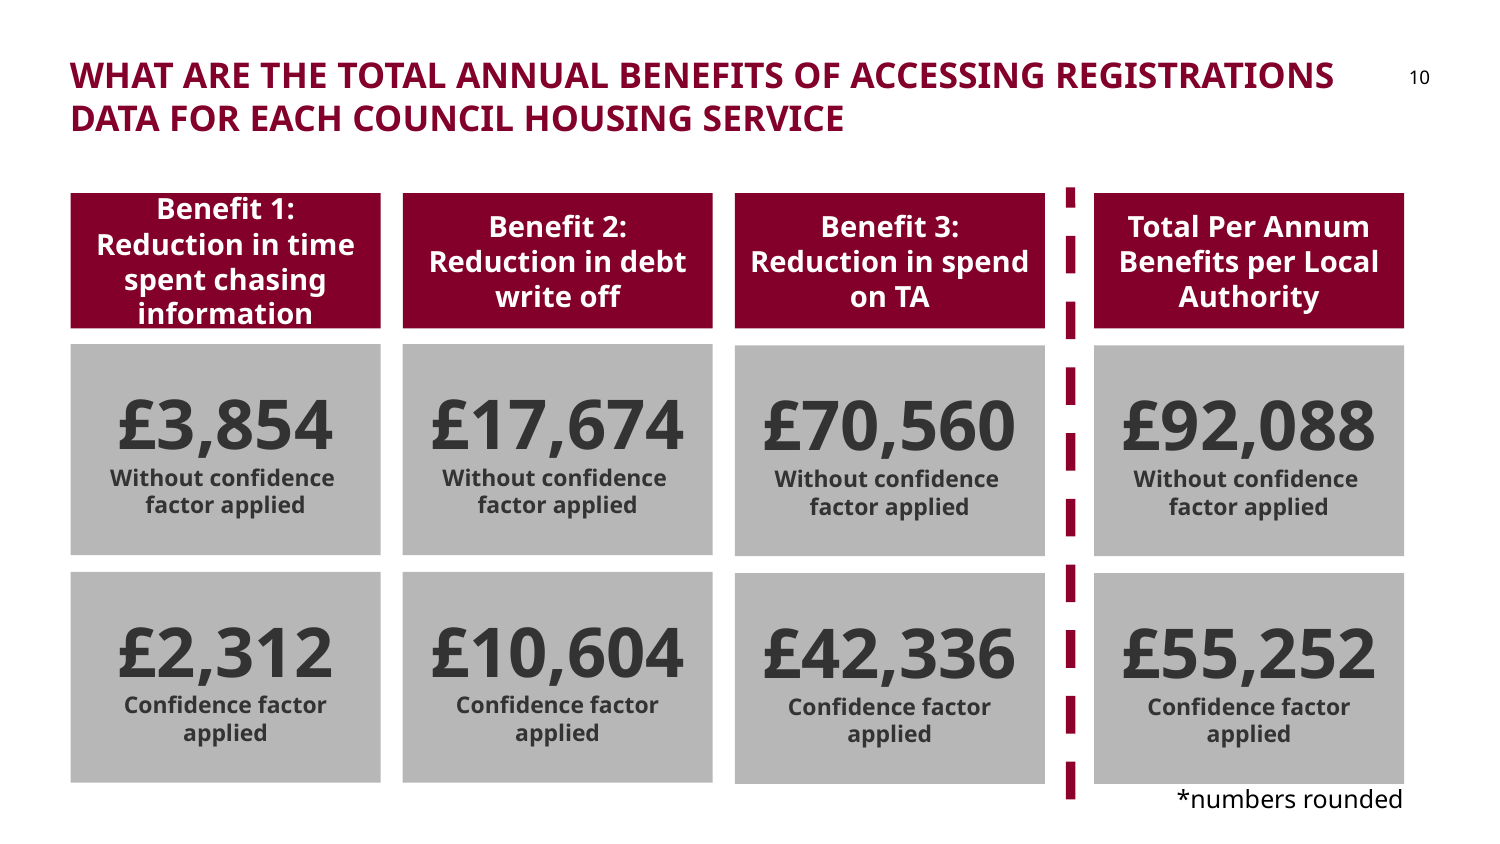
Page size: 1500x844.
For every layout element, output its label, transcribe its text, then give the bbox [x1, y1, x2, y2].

text_box £92,088 Without confidence factor applied [1094, 345, 1405, 557]
text_box £70,560 Without confidence factor applied [734, 345, 1045, 557]
text_box £55,252 Confidence factor applied [1094, 573, 1405, 784]
text_box *numbers rounded [1094, 784, 1405, 815]
text_box £42,336 Confidence factor applied [734, 573, 1045, 784]
text_box £2,312 Confidence factor applied [70, 571, 381, 783]
text_box Benefit 3: Reduction in spend on TA [734, 193, 1045, 329]
text_box £10,604 Confidence factor applied [402, 571, 713, 783]
slide_number <number> [1388, 65, 1431, 111]
title WHAT ARE THE TOTAL ANNUAL BENEFITS OF ACCESSING REGISTRATIONS DATA FOR EACH COUNCIL HOUSING SERVICE [69, 53, 1357, 166]
text_box Benefit 1: Reduction in time spent chasing information [70, 193, 381, 329]
text_box Benefit 2: Reduction in debt write off [402, 193, 713, 329]
text_box Total Per Annum Benefits per Local Authority [1094, 193, 1405, 329]
text_box £3,854 Without confidence factor applied [70, 344, 381, 556]
text_box £17,674 Without confidence factor applied [402, 344, 713, 556]
